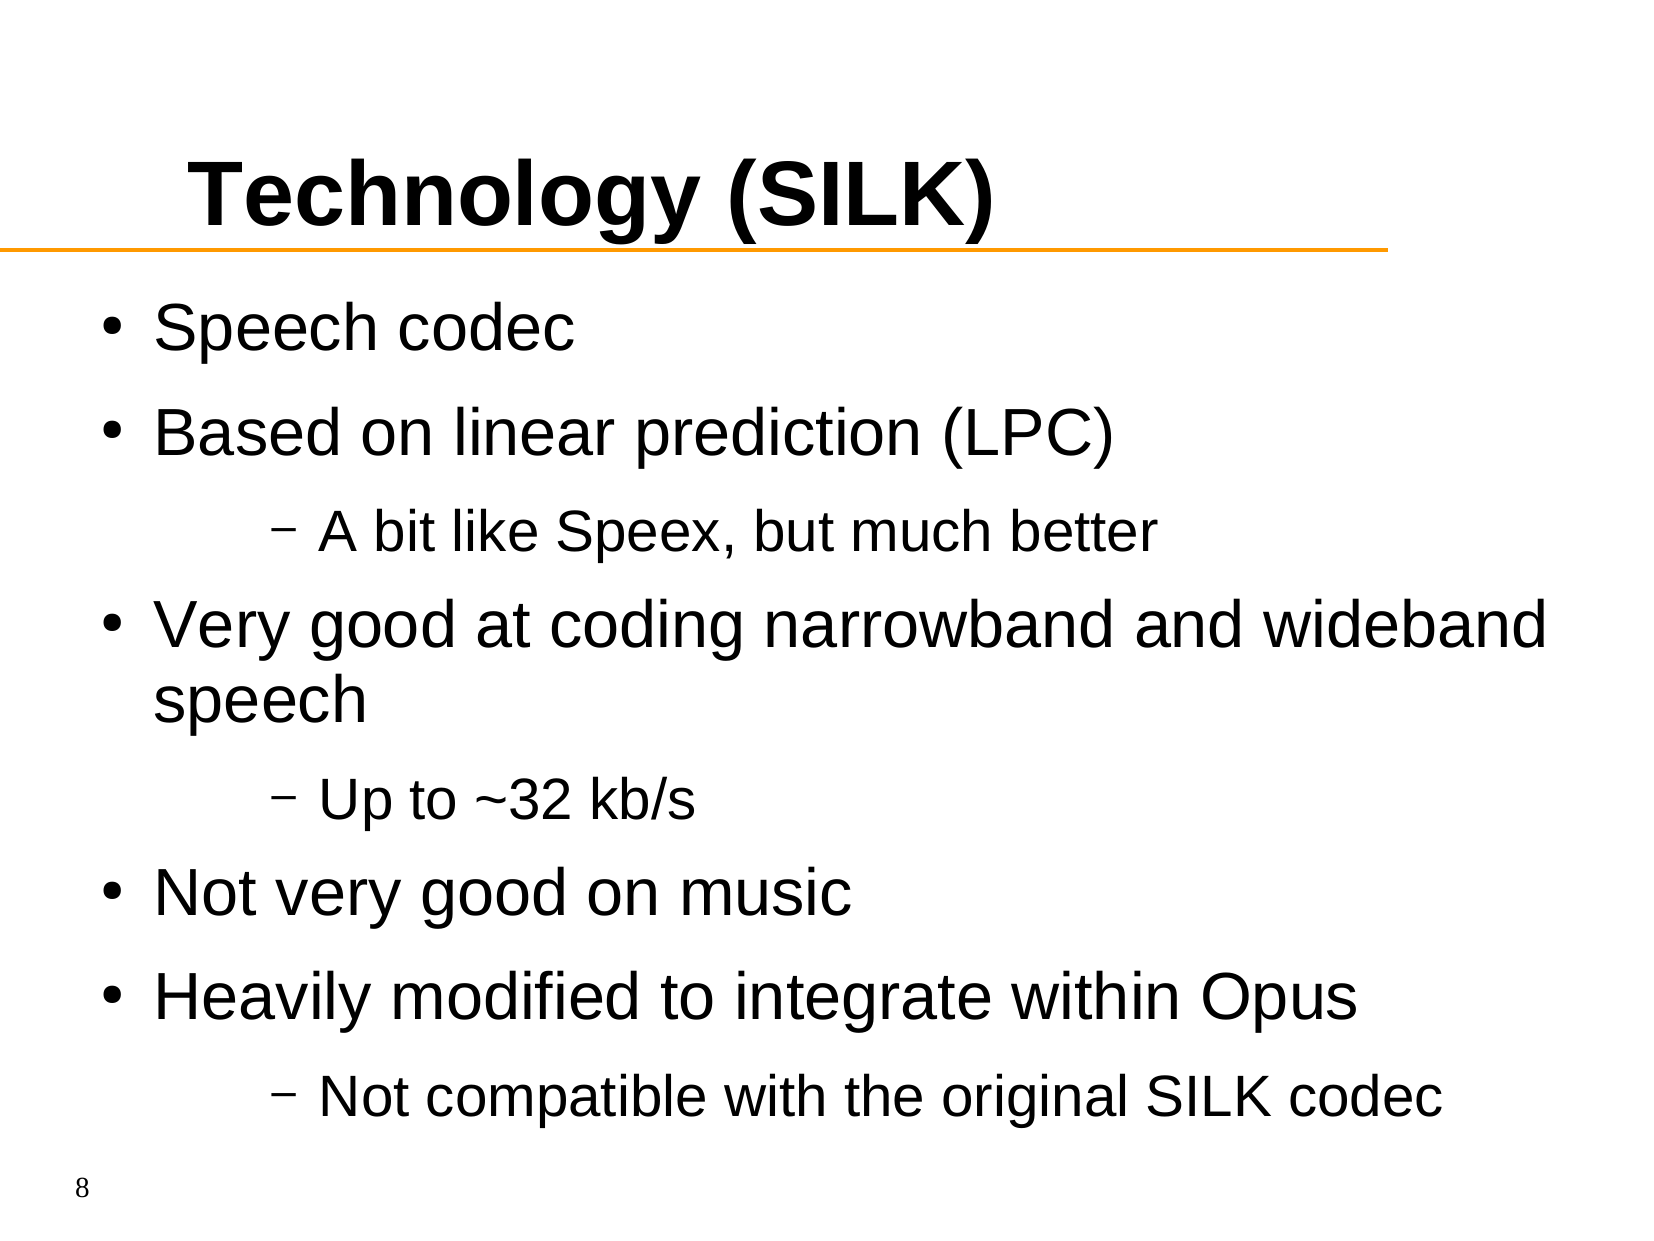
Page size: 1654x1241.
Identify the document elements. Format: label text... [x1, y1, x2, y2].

title Technology (SILK) [187, 52, 1571, 245]
list Speech codec Based on linear prediction (LPC) A bit like Speex, but much better Very good at coding narrowband and wideband speech Up to ~32 kb/s Not very good on music Heavily modified to integrate within Opus Not compatible with the original SILK codec [82, 290, 1613, 1129]
